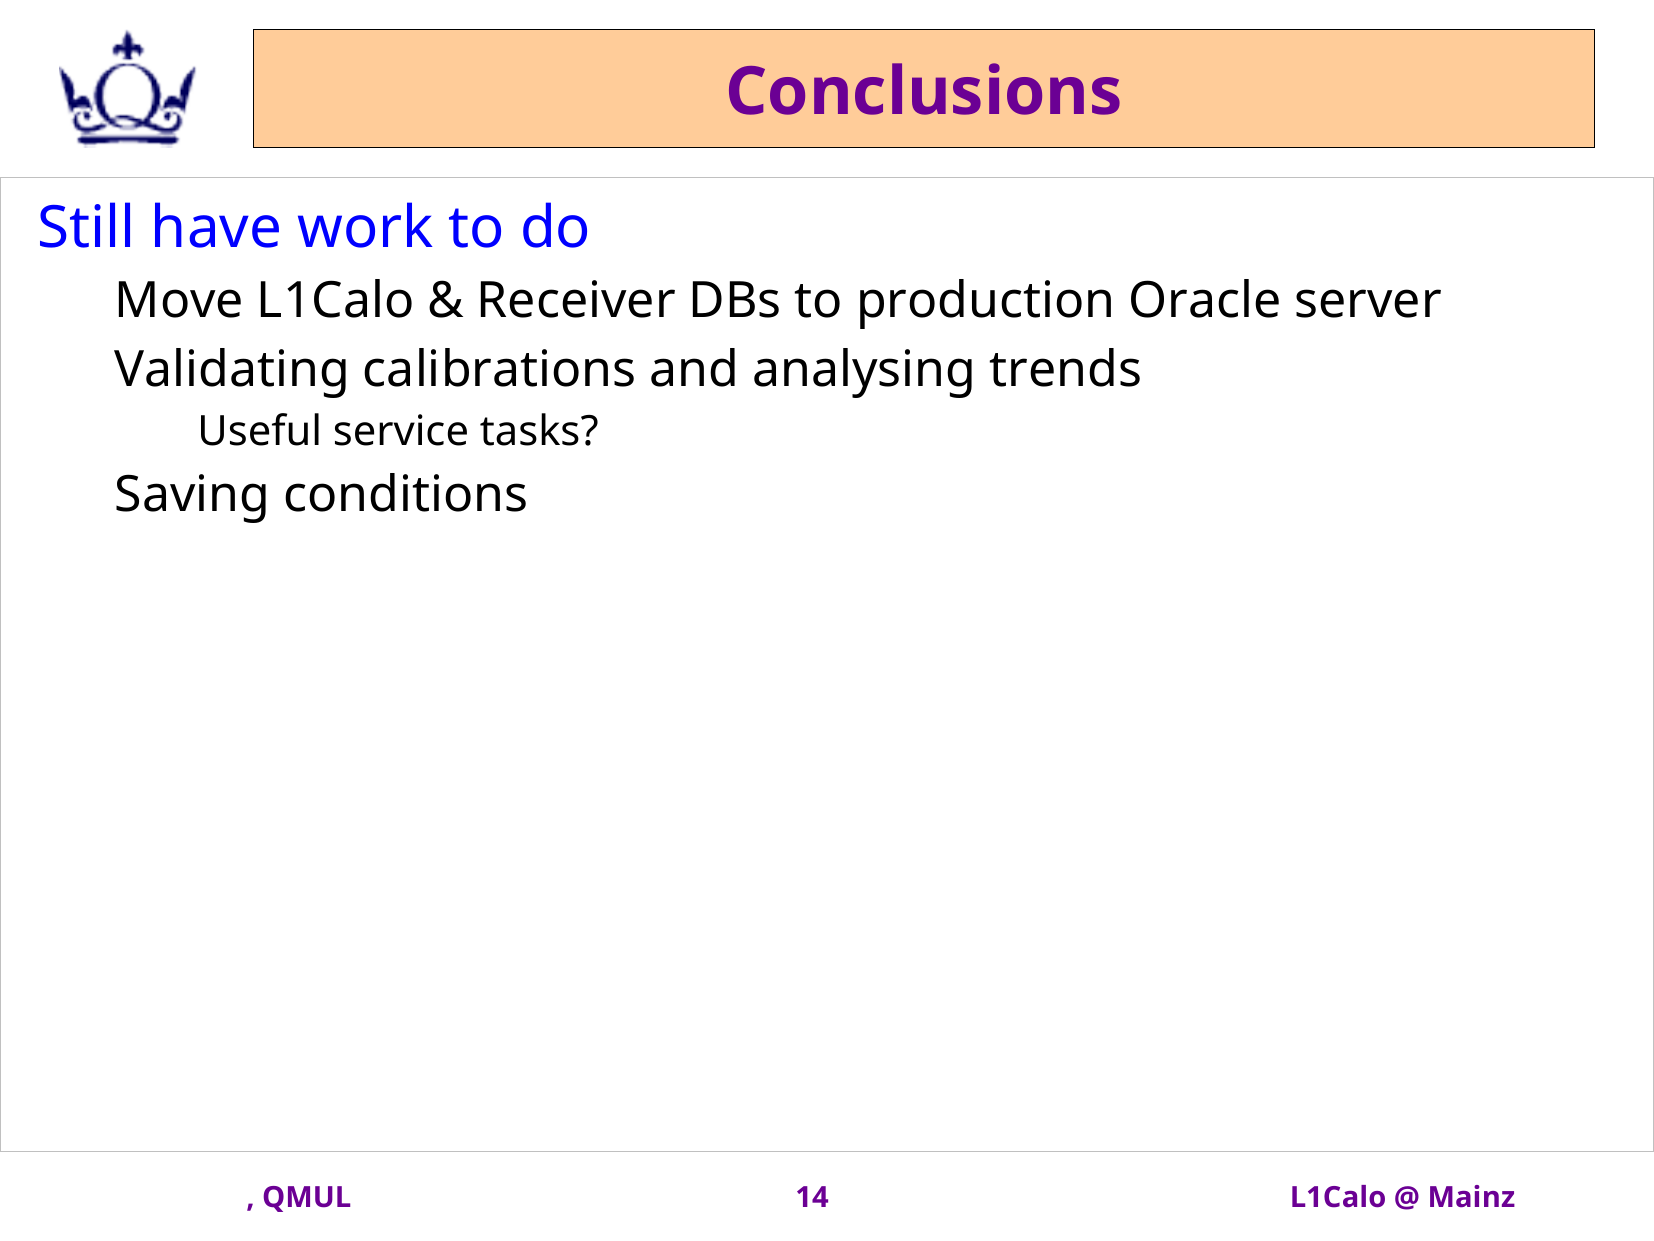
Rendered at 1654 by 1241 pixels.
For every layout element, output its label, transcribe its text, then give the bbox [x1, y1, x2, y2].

list Still have work to do Move L1Calo & Receiver DBs to production Oracle server Validating calibrations and analysing trends Useful service tasks? Saving conditions [20, 185, 1632, 1152]
title Conclusions [253, 29, 1595, 148]
picture [59, 29, 200, 148]
